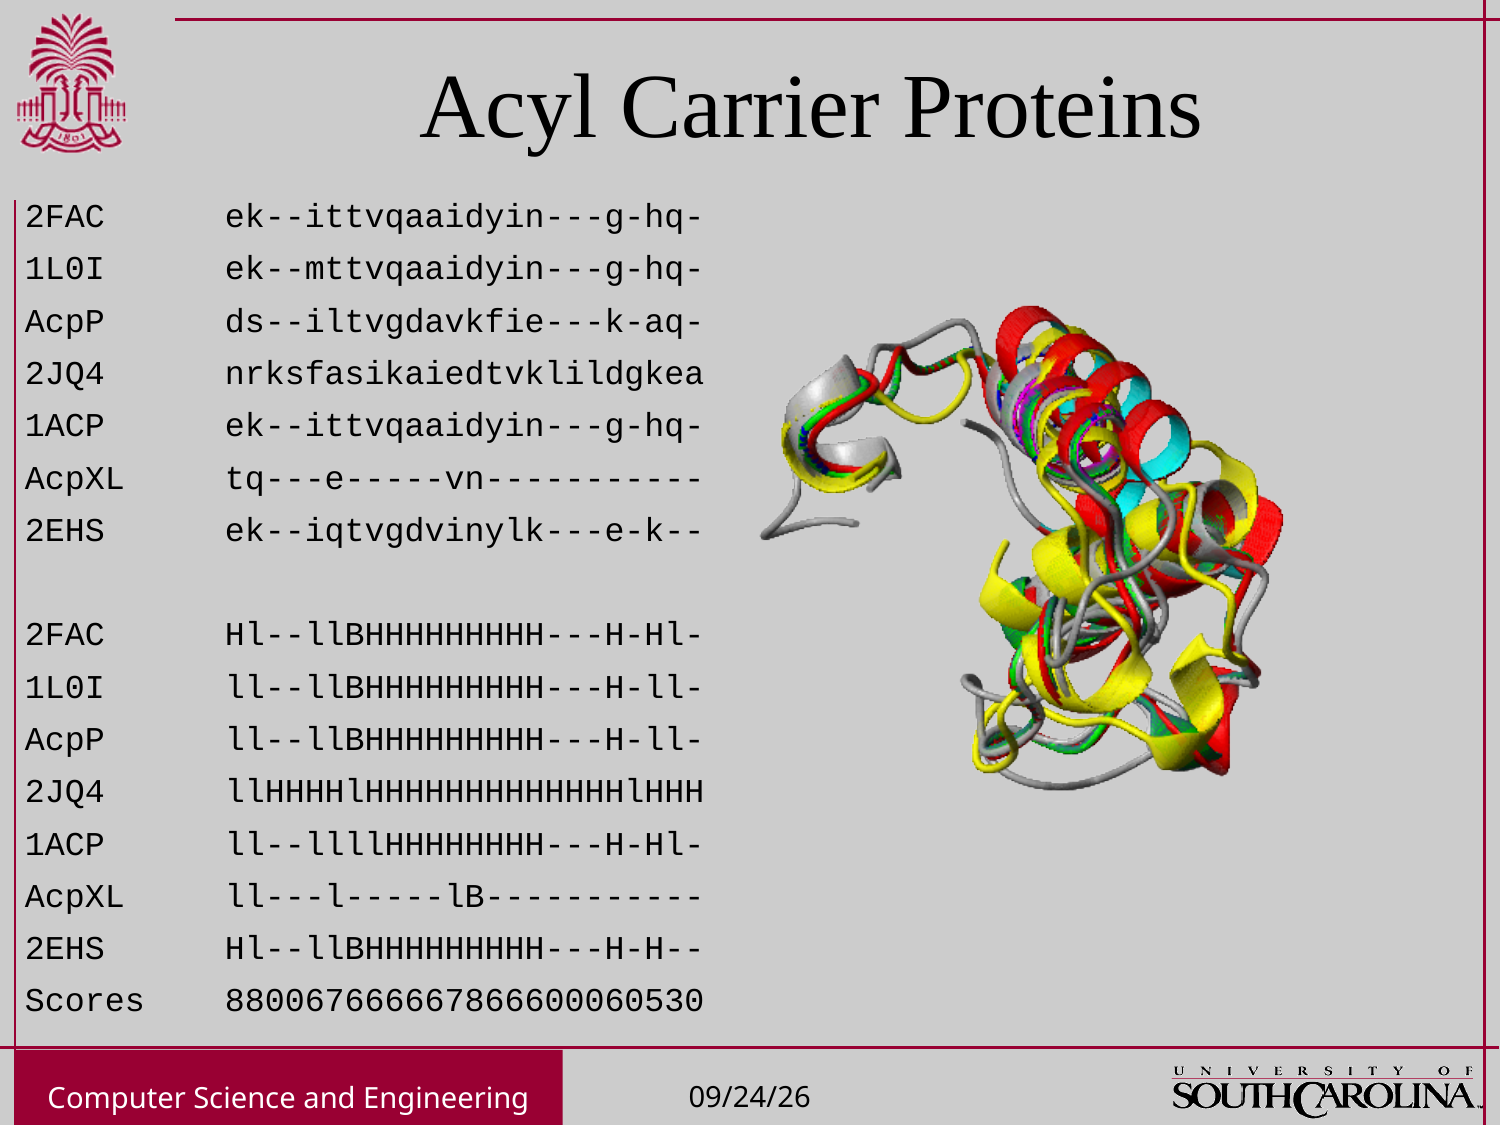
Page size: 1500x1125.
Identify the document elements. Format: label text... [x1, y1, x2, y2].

picture [628, 262, 1426, 827]
title Acyl Carrier Proteins [174, 24, 1450, 188]
picture [1162, 1049, 1483, 1125]
list 2FAC ek--ittvqaaidyin---g-hq- 1L0I ek--mttvqaaidyin---g-hq- AcpP ds--iltvgdavkfie---k-aq- 2JQ4 nrksfasikaiedtvklildgkea 1ACP ek--ittvqaaidyin---g-hq- AcpXL tq---e-----vn----------- 2EHS ek--iqtvgdvinylk---e-k-- 2FAC Hl--llBHHHHHHHHH---H-Hl- 1L0I ll--llBHHHHHHHHH---H-ll- AcpP ll--llBHHHHHHHHH---H-ll- 2JQ4 llHHHHlHHHHHHHHHHHHHlHHH 1ACP ll--llllHHHHHHHH---H-Hl- AcpXL ll---l-----lB----------- 2EHS Hl--llBHHHHHHHHH---H-H-- Scores 880067666667866600060530 [24, 200, 713, 1022]
picture [12, 12, 131, 155]
